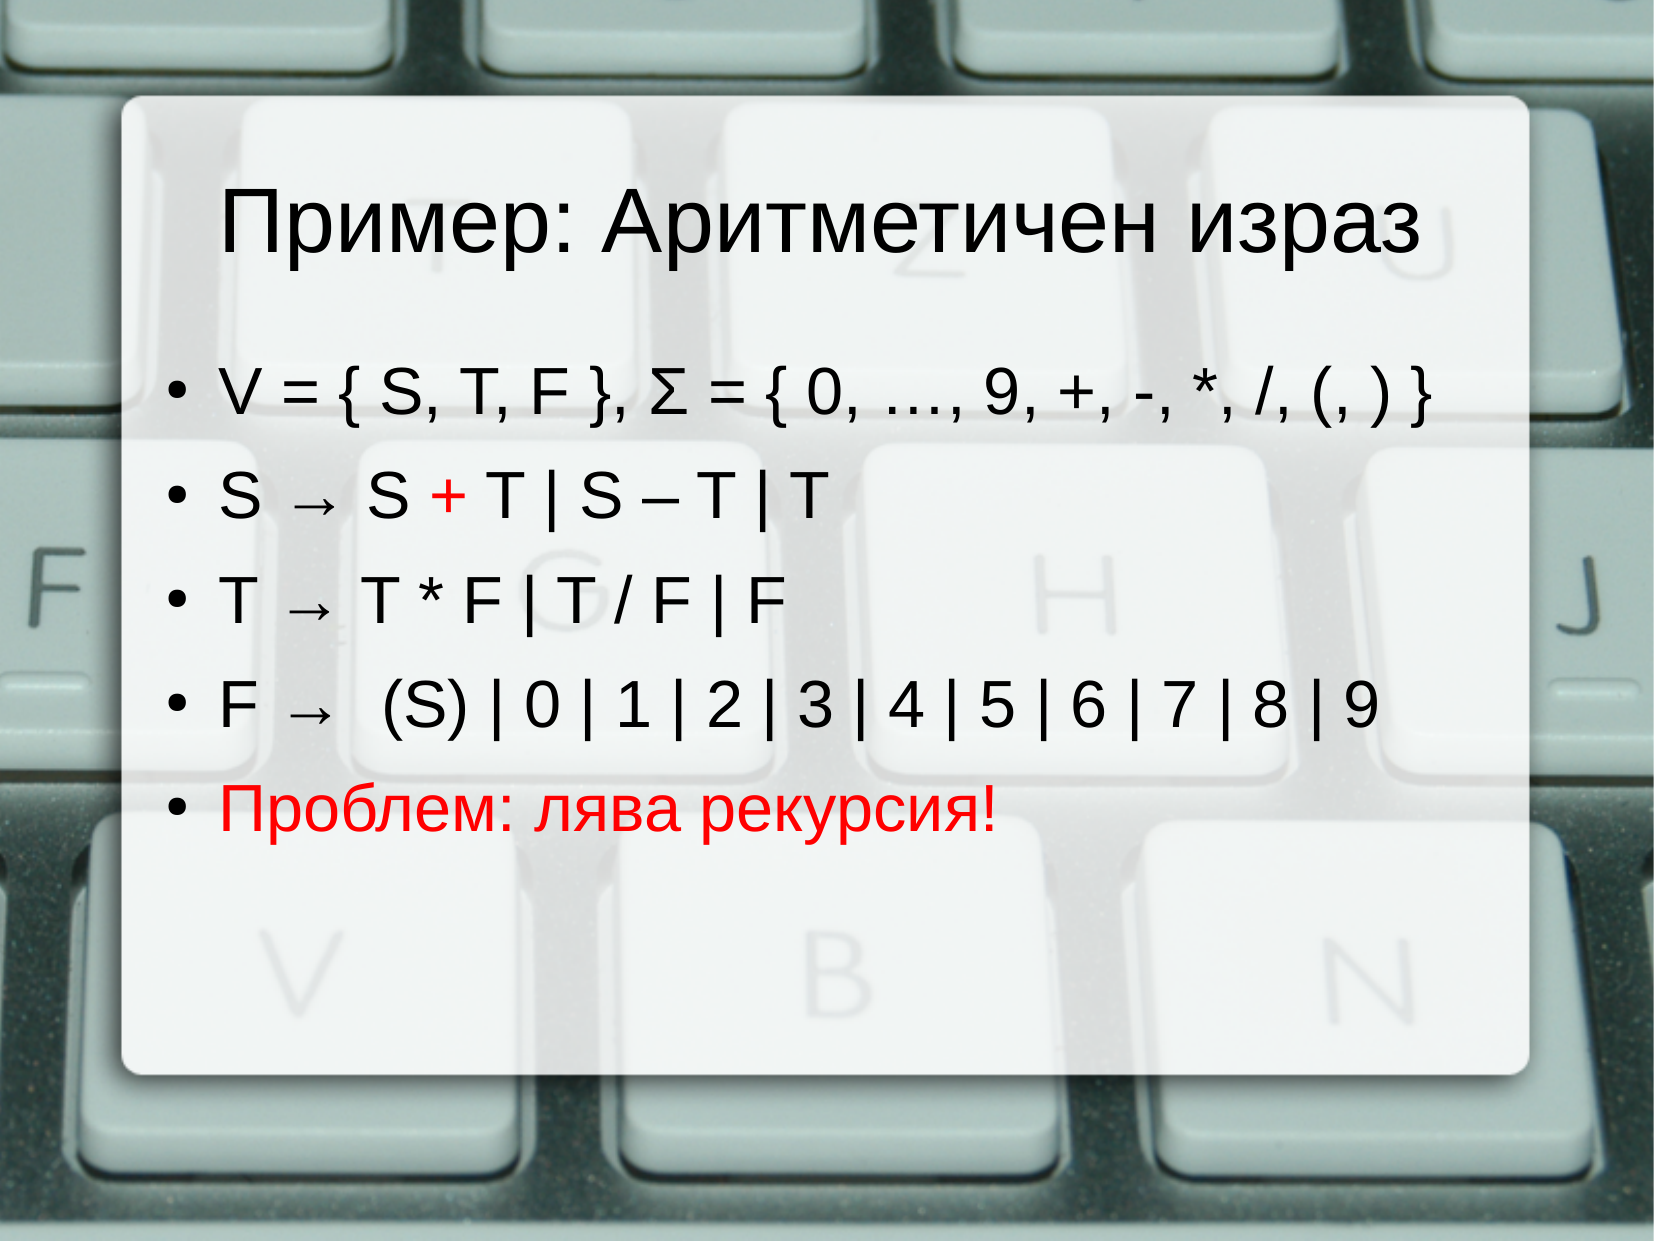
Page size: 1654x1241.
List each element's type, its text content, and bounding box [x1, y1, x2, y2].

title Пример: Аритметичен израз [135, 117, 1506, 325]
list V = { S, T, F }, Σ = { 0, …, 9, +, -, *, /, (, ) } S → S + T | S – T | T T → T * F | T / F | F F → (S) | 0 | 1 | 2 | 3 | 4 | 5 | 6 | 7 | 8 | 9 Проблем: лява рекурсия! [147, 354, 1506, 1074]
picture [0, 0, 1654, 1241]
